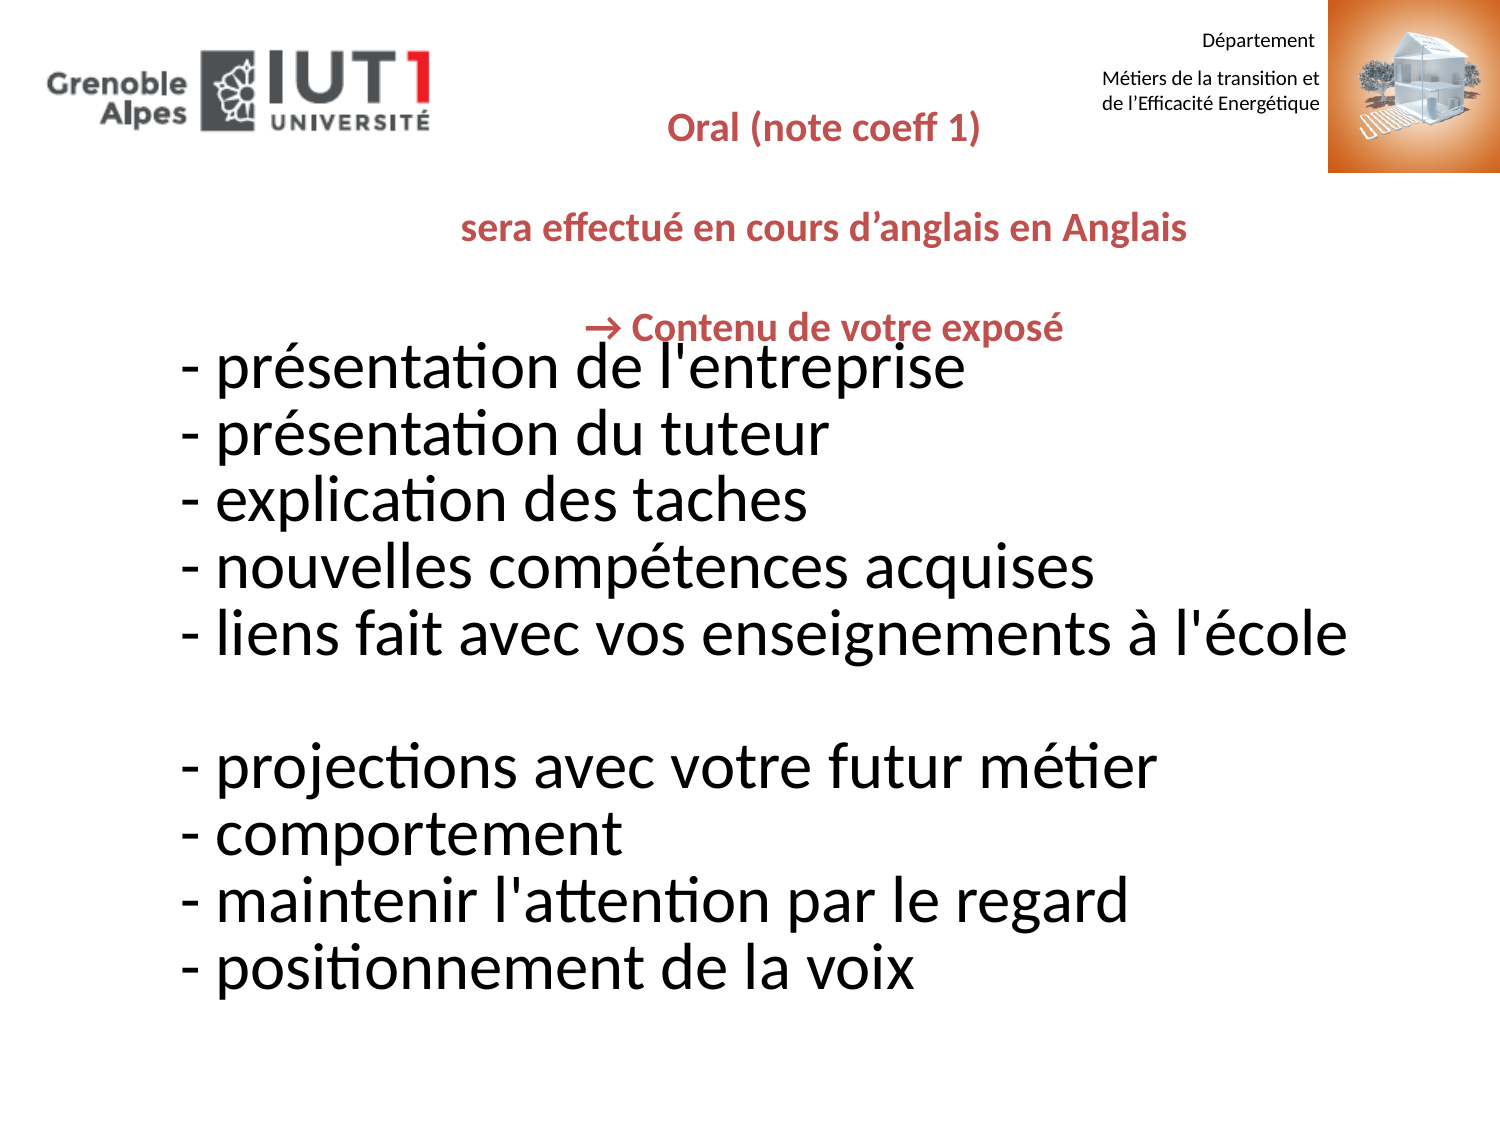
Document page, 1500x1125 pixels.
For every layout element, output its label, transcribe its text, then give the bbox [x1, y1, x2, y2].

picture [1328, 0, 1500, 173]
title Oral (note coeff 1) sera effectué en cours d’anglais en Anglais → Contenu de votre exposé [255, 82, 1394, 330]
text_box Département Métiers de la transition et de l’Efficacité Energétique [1062, 19, 1335, 123]
picture [6, 7, 550, 173]
text_box - présentation de l'entreprise - présentation du tuteur - explication des taches - nouvelles compétences acquises - liens fait avec vos enseignements à l'école - projections avec votre futur métier - comportement - maintenir l'attention par le regard - positionnement de la voix [165, 330, 1500, 1056]
